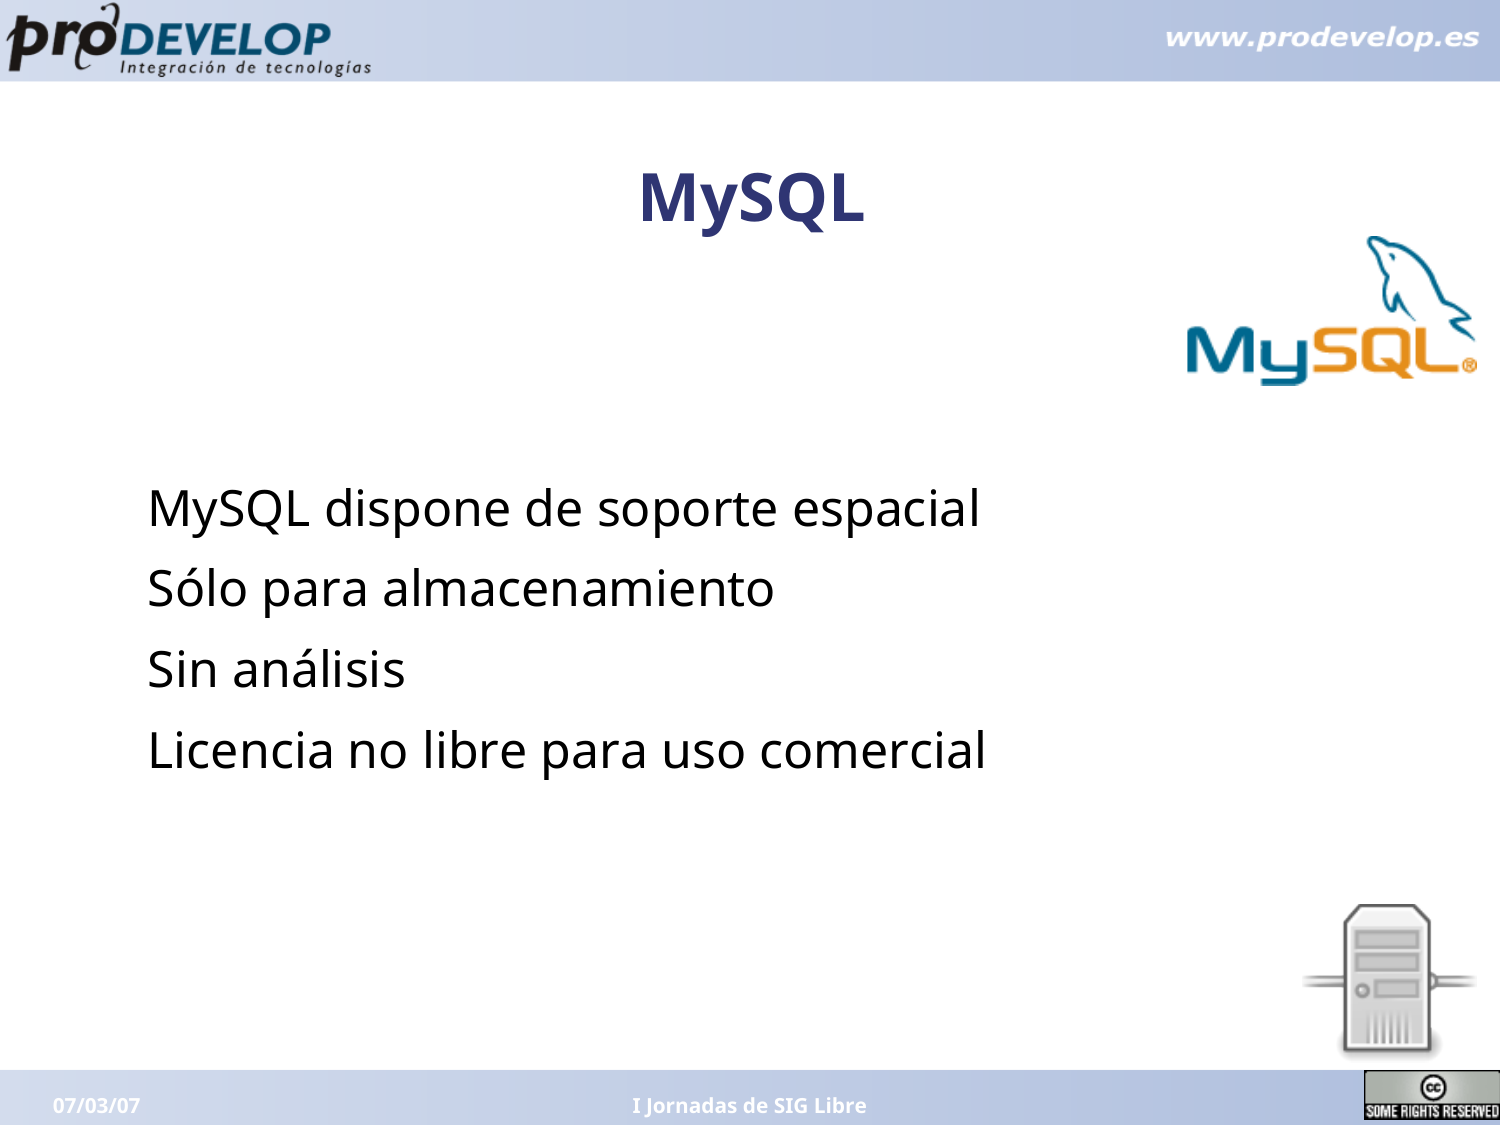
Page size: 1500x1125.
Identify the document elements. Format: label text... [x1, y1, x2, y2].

picture [0, 0, 1500, 1125]
list MySQL dispone de soporte espacial Sólo para almacenamiento Sin análisis Licencia no libre para uso comercial [147, 472, 1270, 827]
title MySQL [76, 109, 1427, 282]
